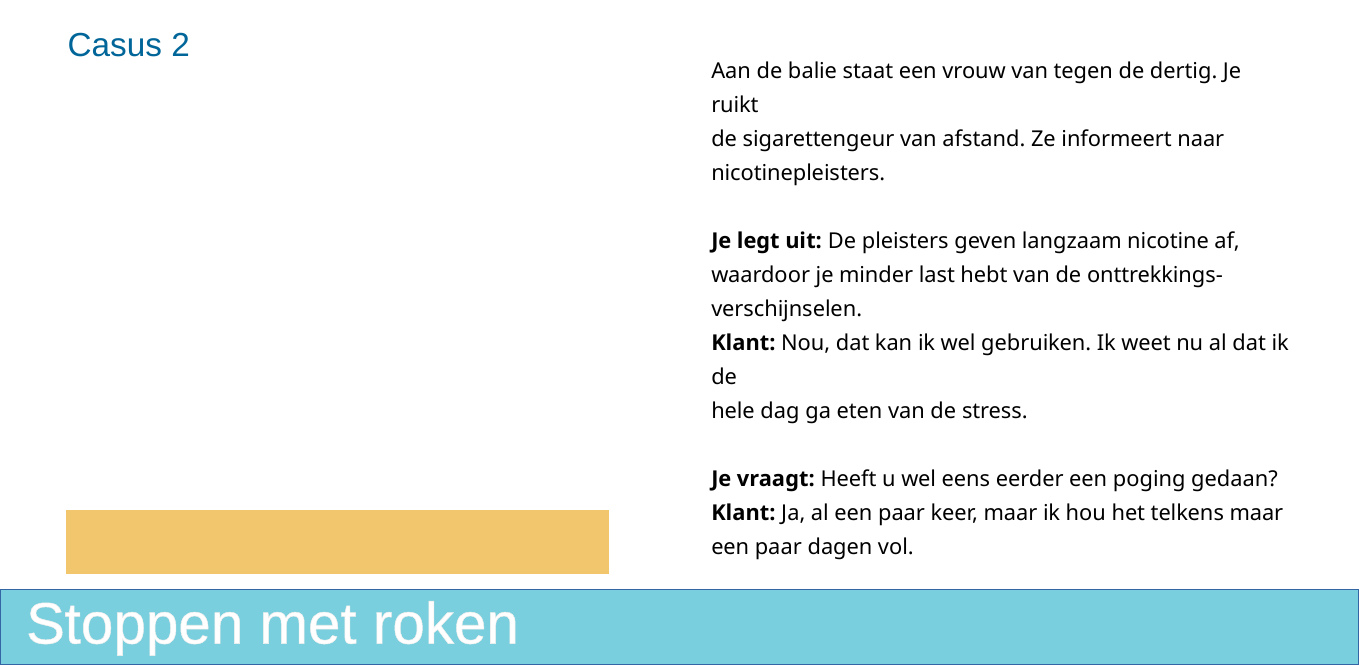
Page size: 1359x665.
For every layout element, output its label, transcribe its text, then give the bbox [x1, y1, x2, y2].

text_box [0, 589, 1359, 665]
title Casus 2 [67, 26, 1291, 101]
text_box Aan de balie staat een vrouw van tegen de dertig. Je ruikt de sigarettengeur van afstand. Ze informeert naar nicotinepleisters. Je legt uit: De pleisters geven langzaam nicotine af, waardoor je minder last hebt van de onttrekkings- verschijnselen. Klant: Nou, dat kan ik wel gebruiken. Ik weet nu al dat ik de hele dag ga eten van de stress. Je vraagt: Heeft u wel eens eerder een poging gedaan? Klant: Ja, al een paar keer, maar ik hou het telkens maar een paar dagen vol. Je vraagt: Heeft u daar toen pleisters of kauwgom bij gebruikt? Klant: Nee, gewoon gestopt. Maar ik werd er heel gestresst van. [696, 43, 1306, 589]
picture [66, 118, 609, 574]
title Stoppen met roken [26, 590, 846, 665]
